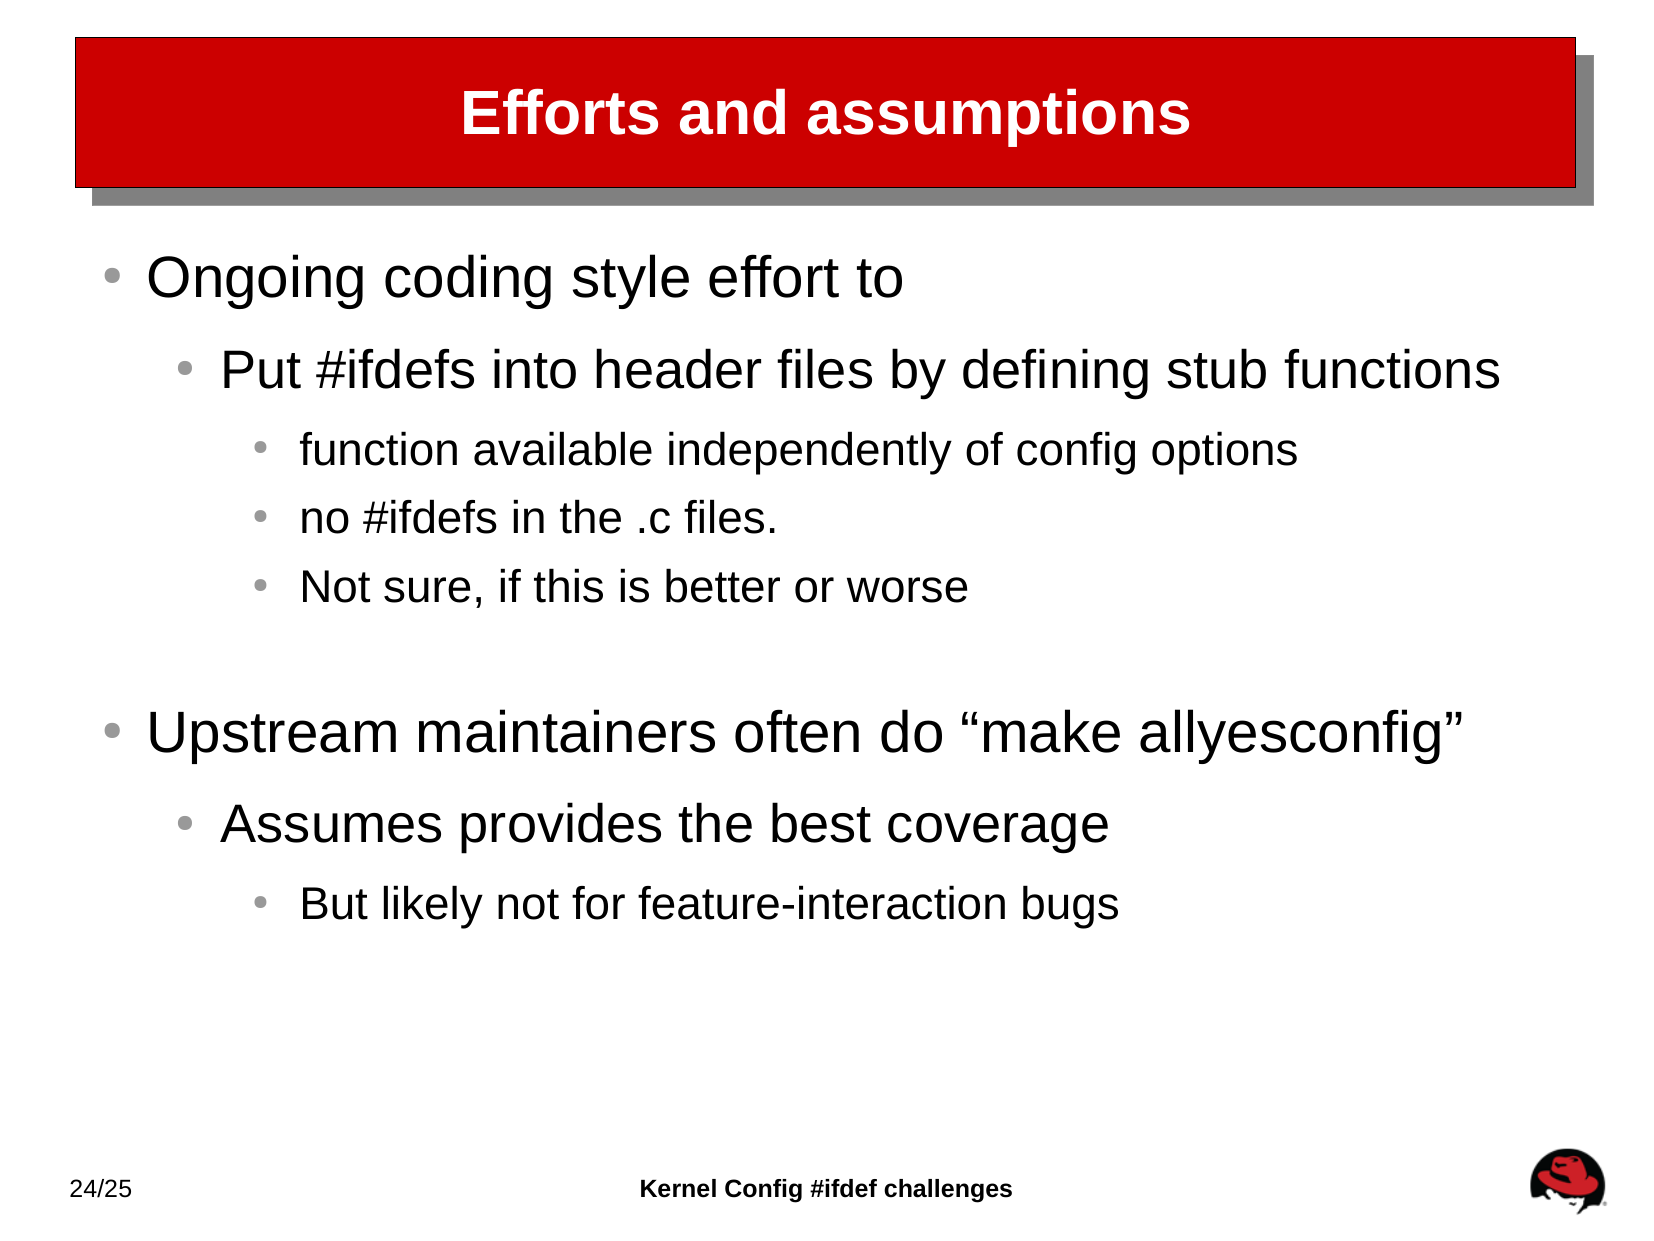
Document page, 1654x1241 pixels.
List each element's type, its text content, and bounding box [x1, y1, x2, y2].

picture [1529, 1146, 1613, 1224]
list Ongoing coding style effort to Put #ifdefs into header files by defining stub functions function available independently of config options no #ifdefs in the .c files. Not sure, if this is better or worse Upstream maintainers often do “make allyesconfig” Assumes provides the best coverage But likely not for feature-interaction bugs [86, 244, 1576, 1039]
title Efforts and assumptions [82, 37, 1571, 188]
